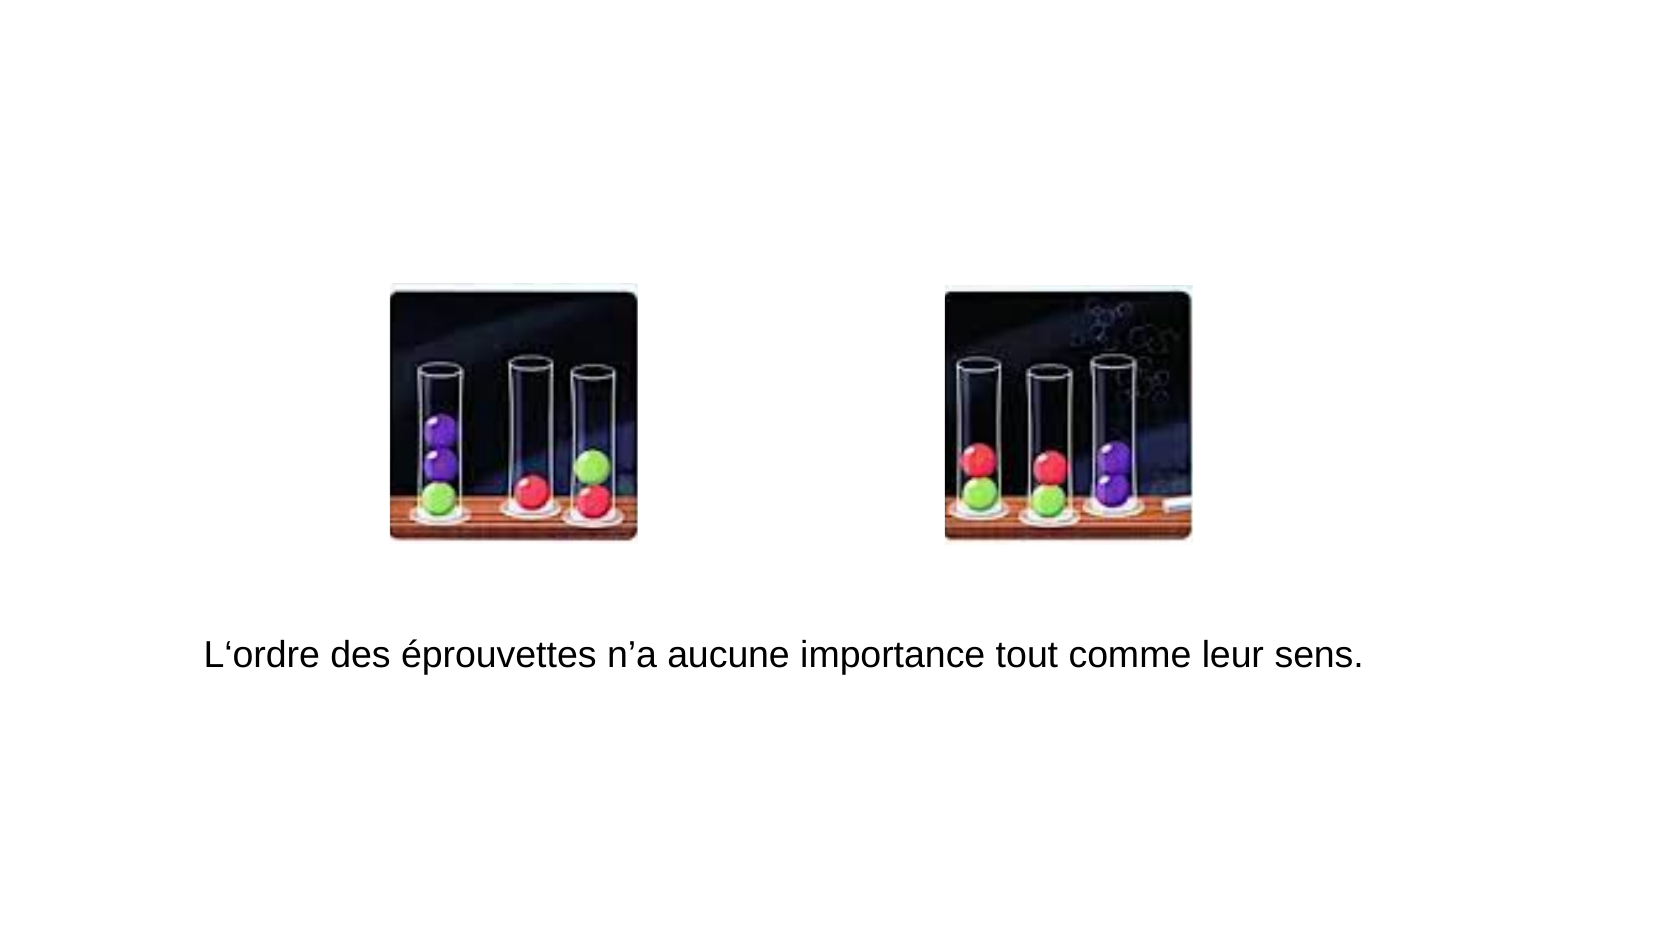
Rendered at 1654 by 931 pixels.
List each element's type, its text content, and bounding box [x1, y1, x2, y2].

picture [944, 285, 1193, 545]
text_box L‘ordre des éprouvettes n’a aucune importance tout comme leur sens. [188, 625, 1465, 683]
picture [389, 283, 638, 544]
